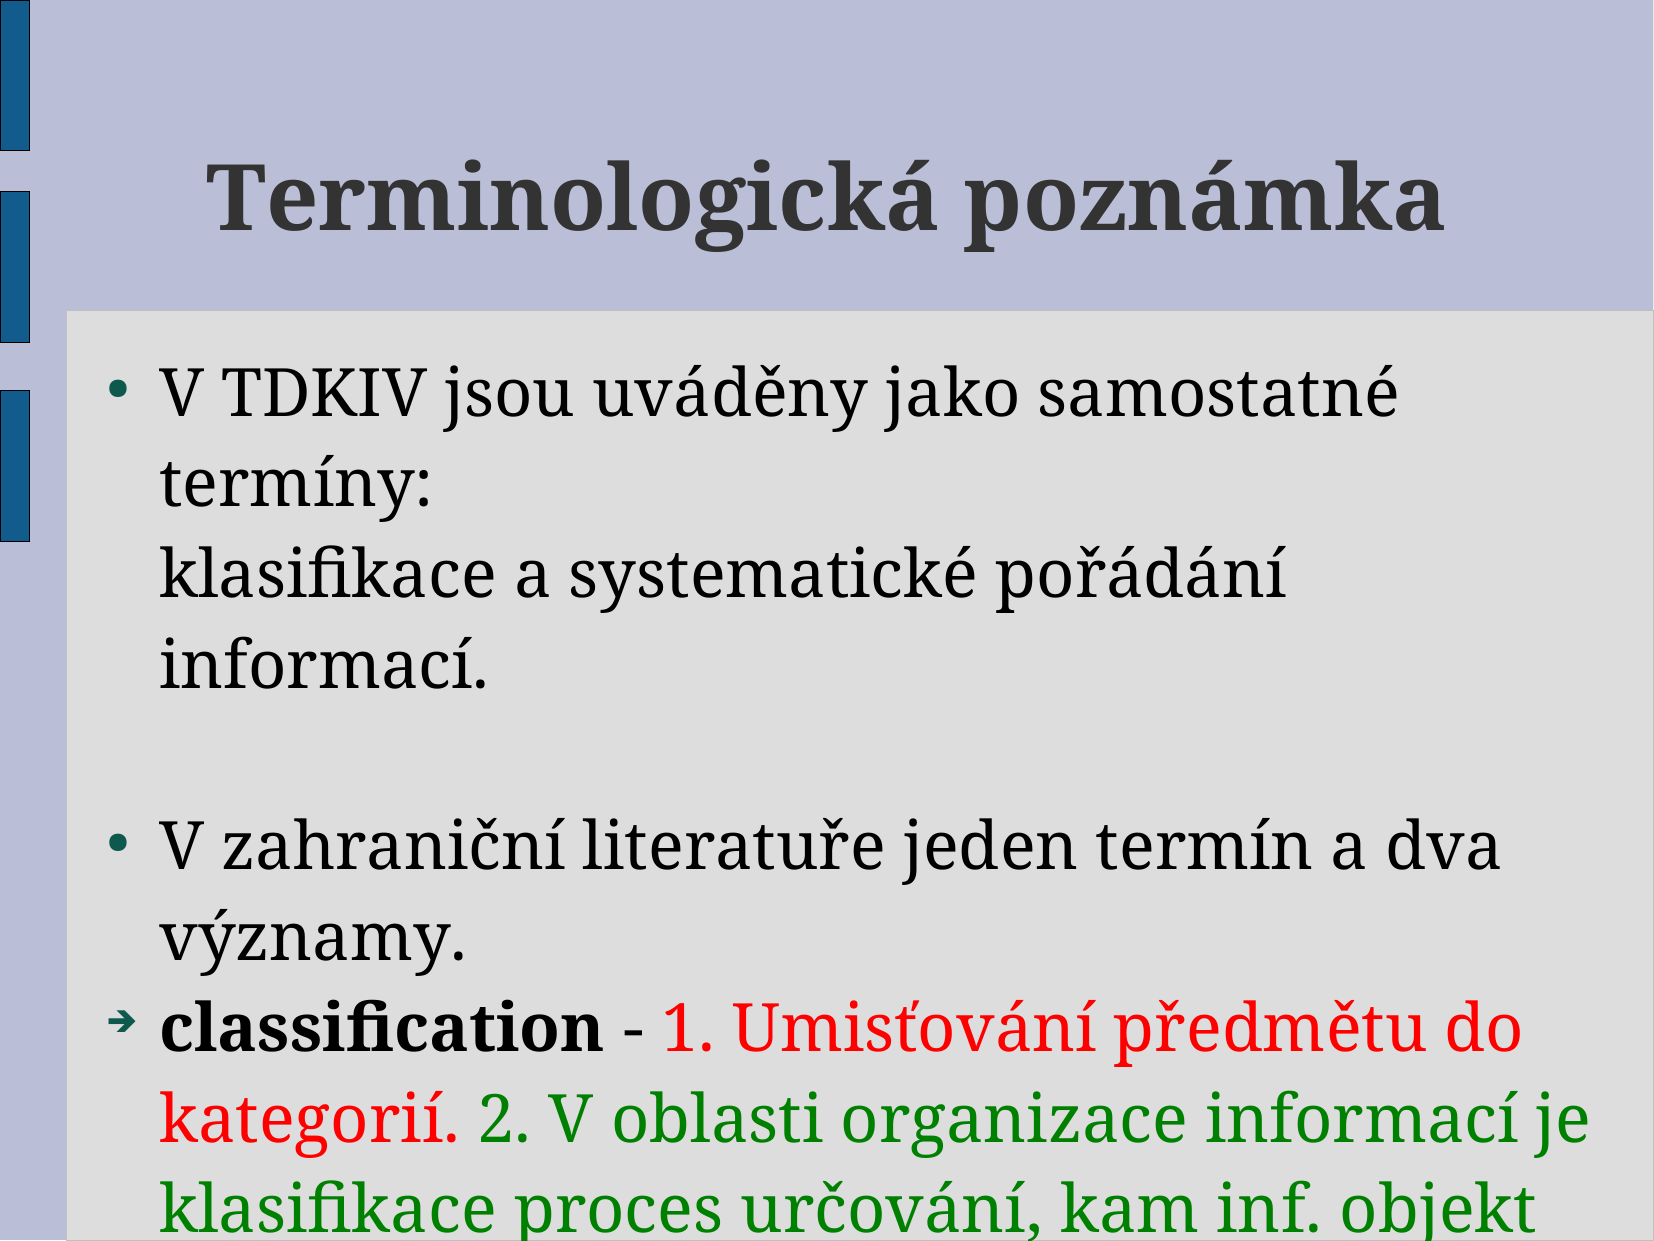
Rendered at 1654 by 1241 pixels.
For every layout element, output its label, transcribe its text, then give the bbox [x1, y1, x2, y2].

title Terminologická poznámka [121, 98, 1534, 291]
list V TDKIV jsou uváděny jako samostatné termíny: klasifikace a systematické pořádání informací. V zahraniční literatuře jeden termín a dva významy. classification - 1. Umisťování předmětu do kategorií. 2. V oblasti organizace informací je klasifikace proces určování, kam inf. objekt spadá v dané hierarchii a často přiřazení notace. (Taylor, 2004, s. 359) [88, 344, 1595, 1232]
